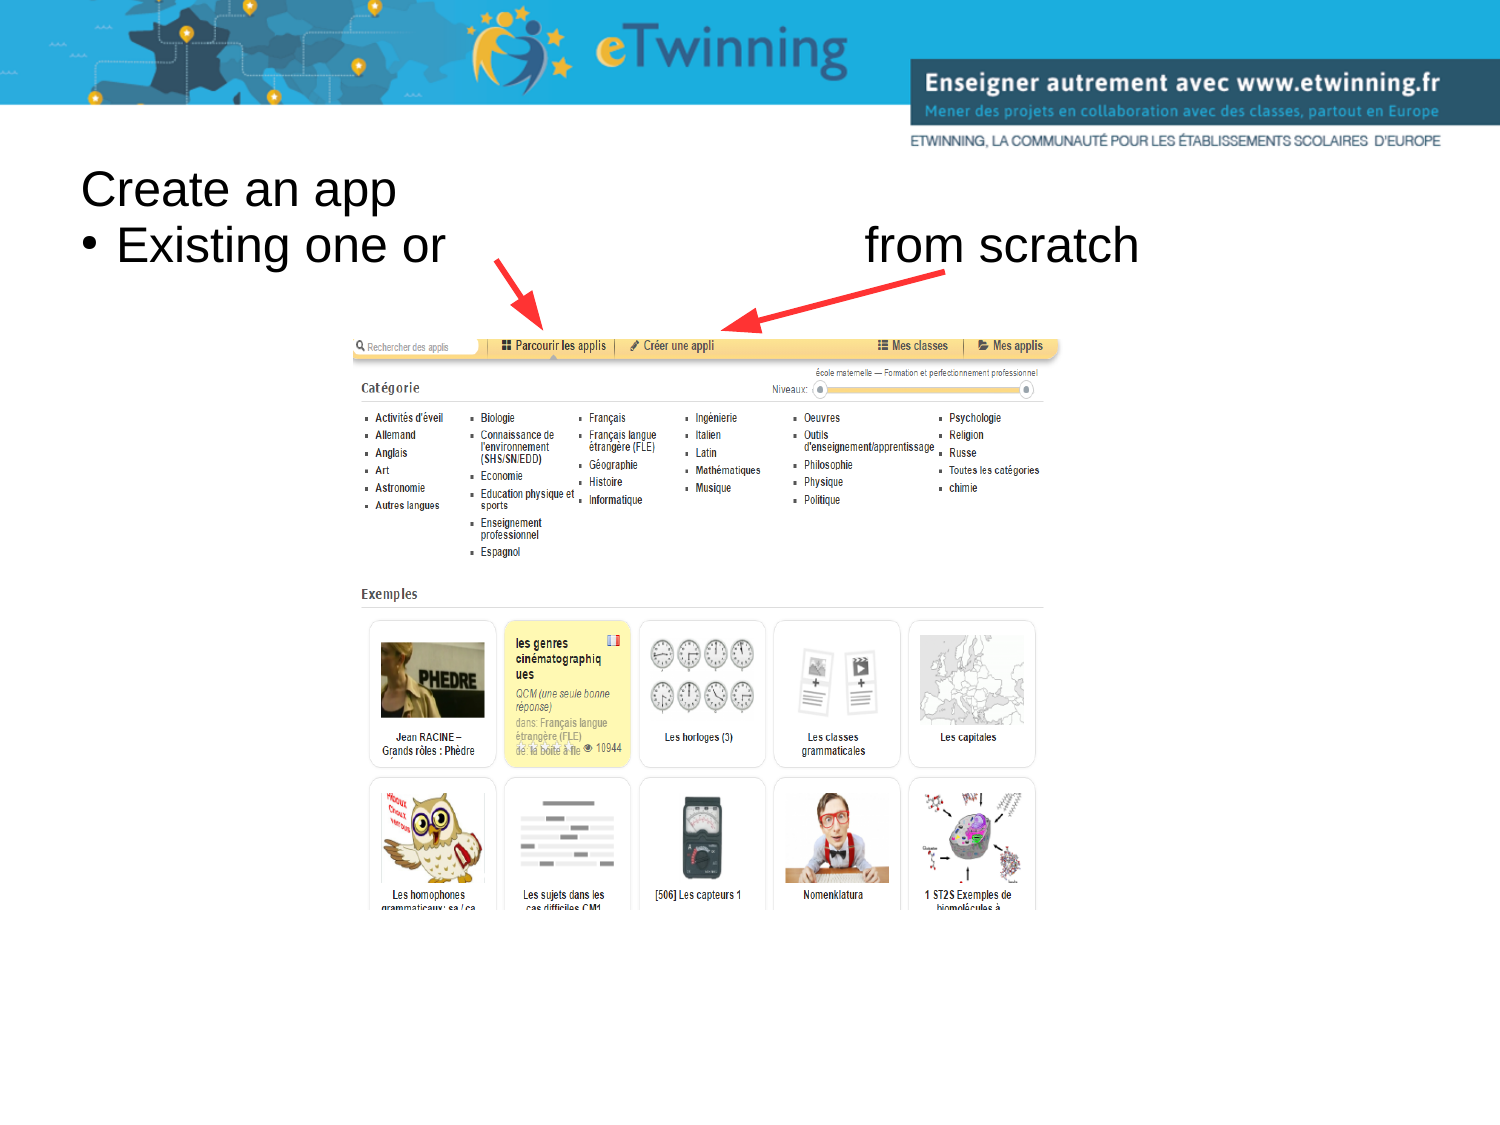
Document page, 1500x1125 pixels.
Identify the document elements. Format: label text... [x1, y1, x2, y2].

picture [353, 339, 1063, 910]
picture [0, 0, 1500, 154]
text_box Create an app Existing one or from scratch [65, 153, 1231, 281]
